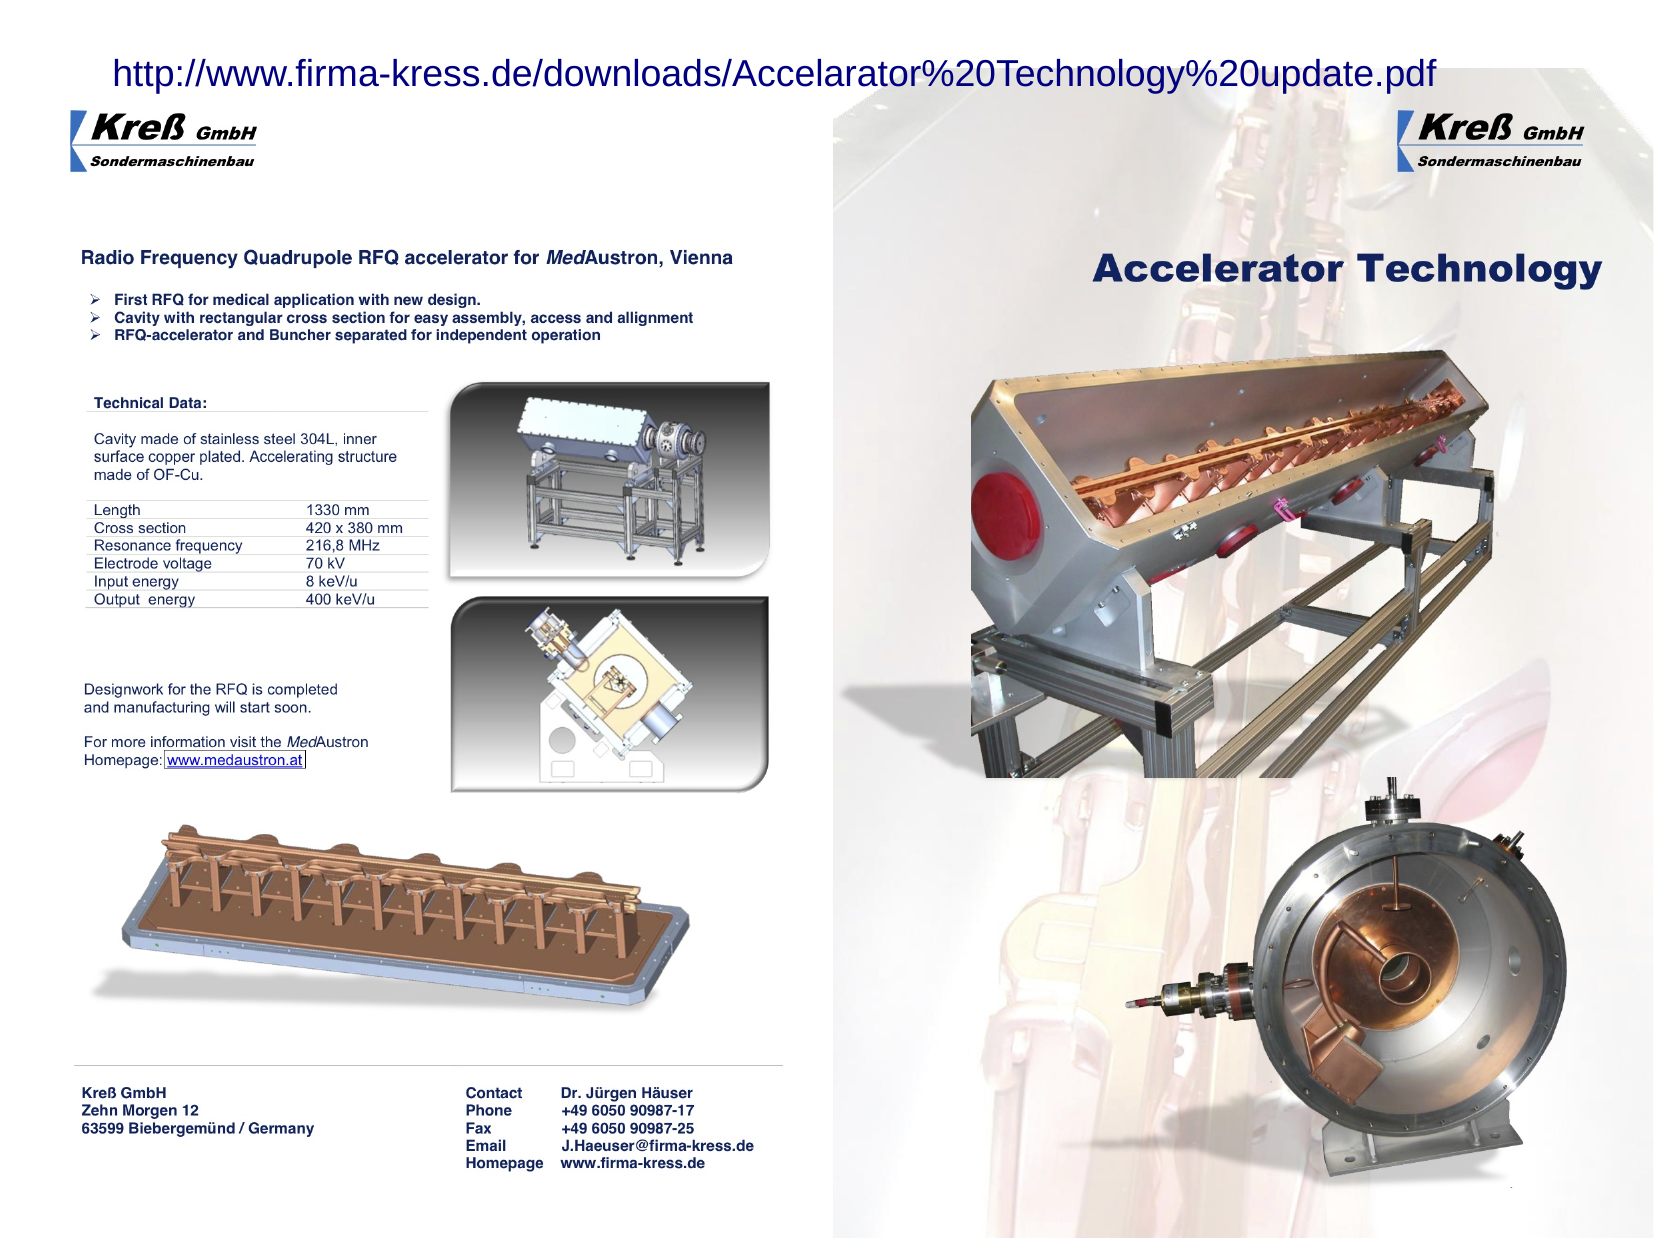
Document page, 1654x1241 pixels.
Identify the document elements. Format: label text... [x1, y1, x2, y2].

picture [5, 67, 1654, 1238]
text_box http://www.firma-kress.de/downloads/Accelarator%20Technology%20update.pdf [97, 45, 1501, 102]
